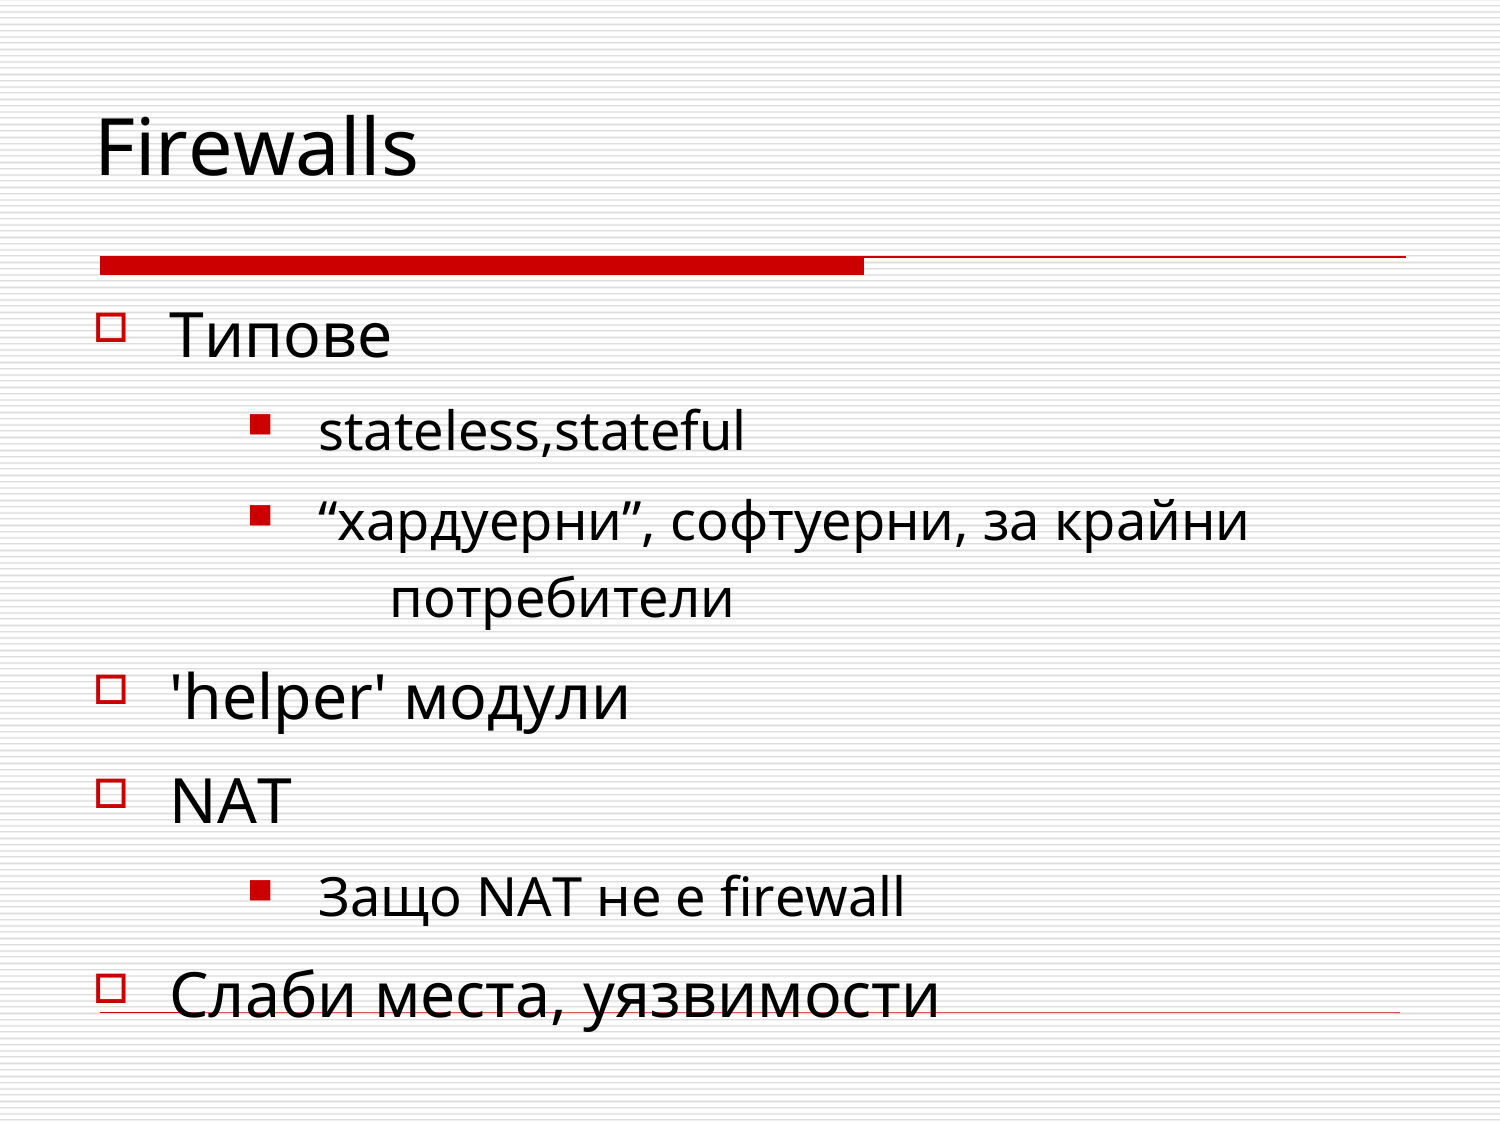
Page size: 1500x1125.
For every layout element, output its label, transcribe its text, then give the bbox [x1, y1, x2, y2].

list Типове stateless,stateful “хардуерни”, софтуерни, за крайни потребители 'helper' модули NAT Защо NAT не е firewall Слаби места, уязвимости [92, 287, 1405, 988]
title Firewalls [94, 35, 1407, 249]
picture [0, 0, 1500, 1125]
